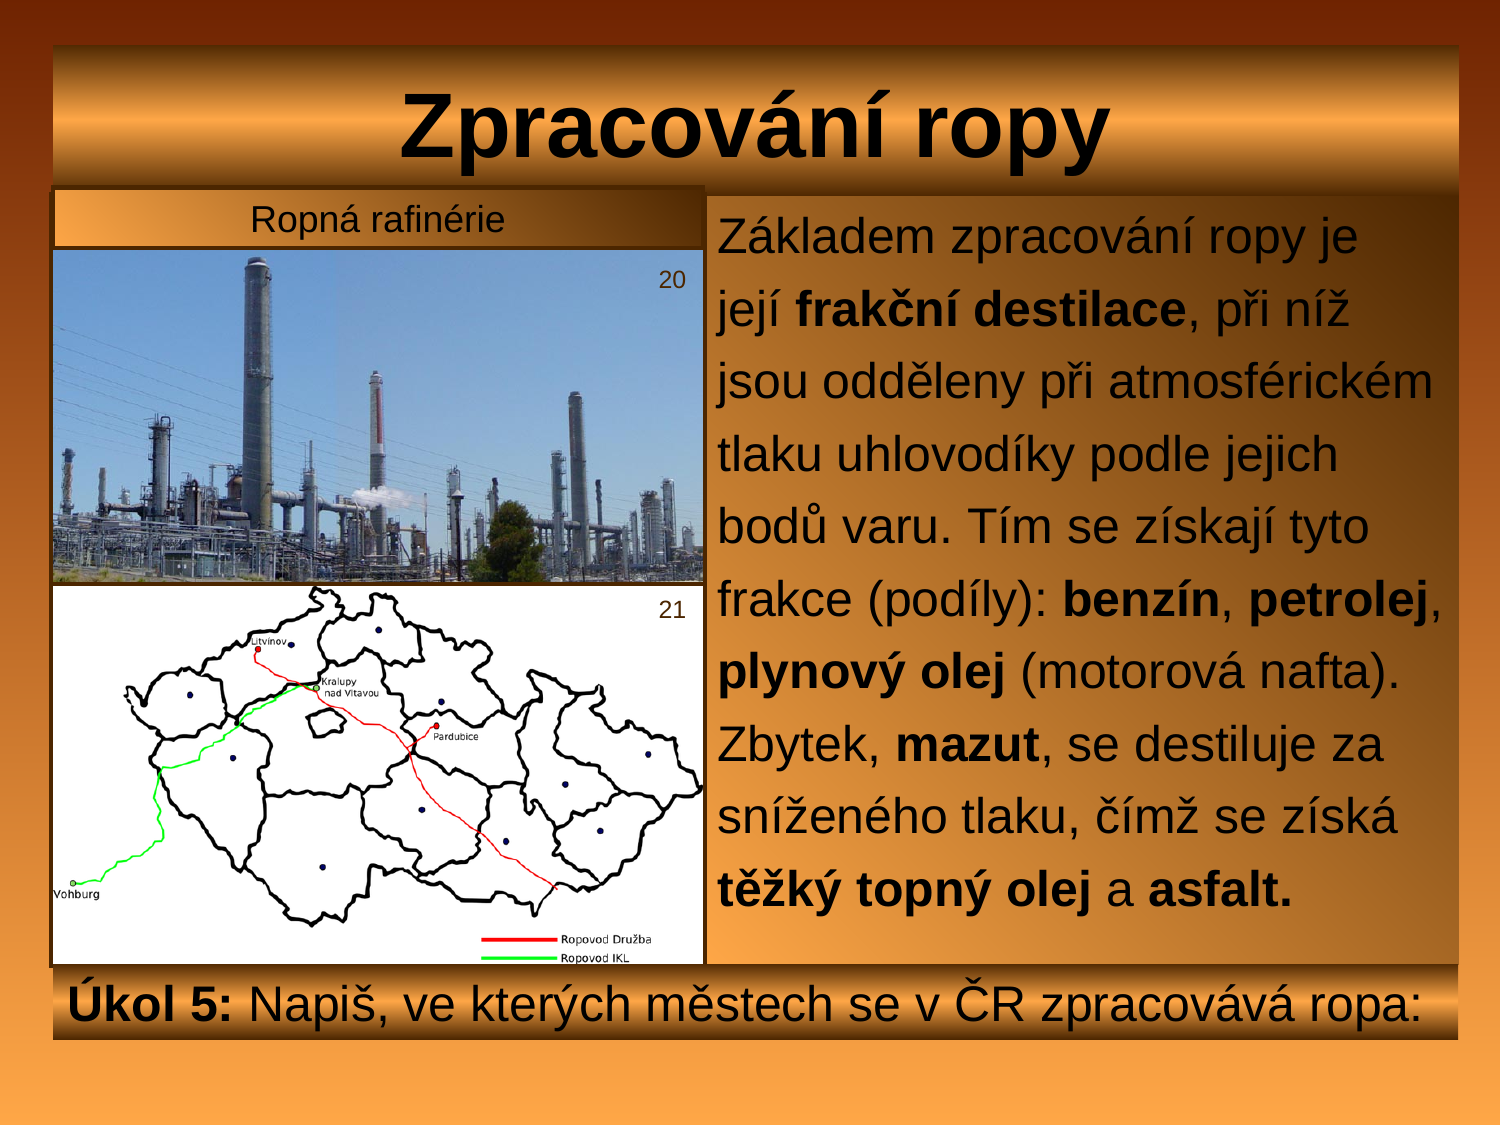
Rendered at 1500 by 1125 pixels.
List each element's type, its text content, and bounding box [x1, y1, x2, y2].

text_box 21 [643, 586, 702, 632]
text_box 20 [643, 255, 702, 301]
picture [53, 249, 703, 582]
list Základem zpracování ropy je její frakční destilace, při níž jsou odděleny při atmosférickém tlaku uhlovodíky podle jejich bodů varu. Tím se získají tyto frakce (podíly): benzín, petrolej, plynový olej (motorová nafta). Zbytek, mazut, se destiluje za sníženého tlaku, čímž se získá těžký topný olej a asfalt. [707, 196, 1459, 964]
picture [53, 586, 703, 964]
title Zpracování ropy [53, 45, 1459, 196]
text_box Úkol 5: Napiš, ve kterých městech se v ČR zpracovává ropa: [53, 964, 1459, 1040]
text_box Ropná rafinérie [53, 187, 703, 249]
